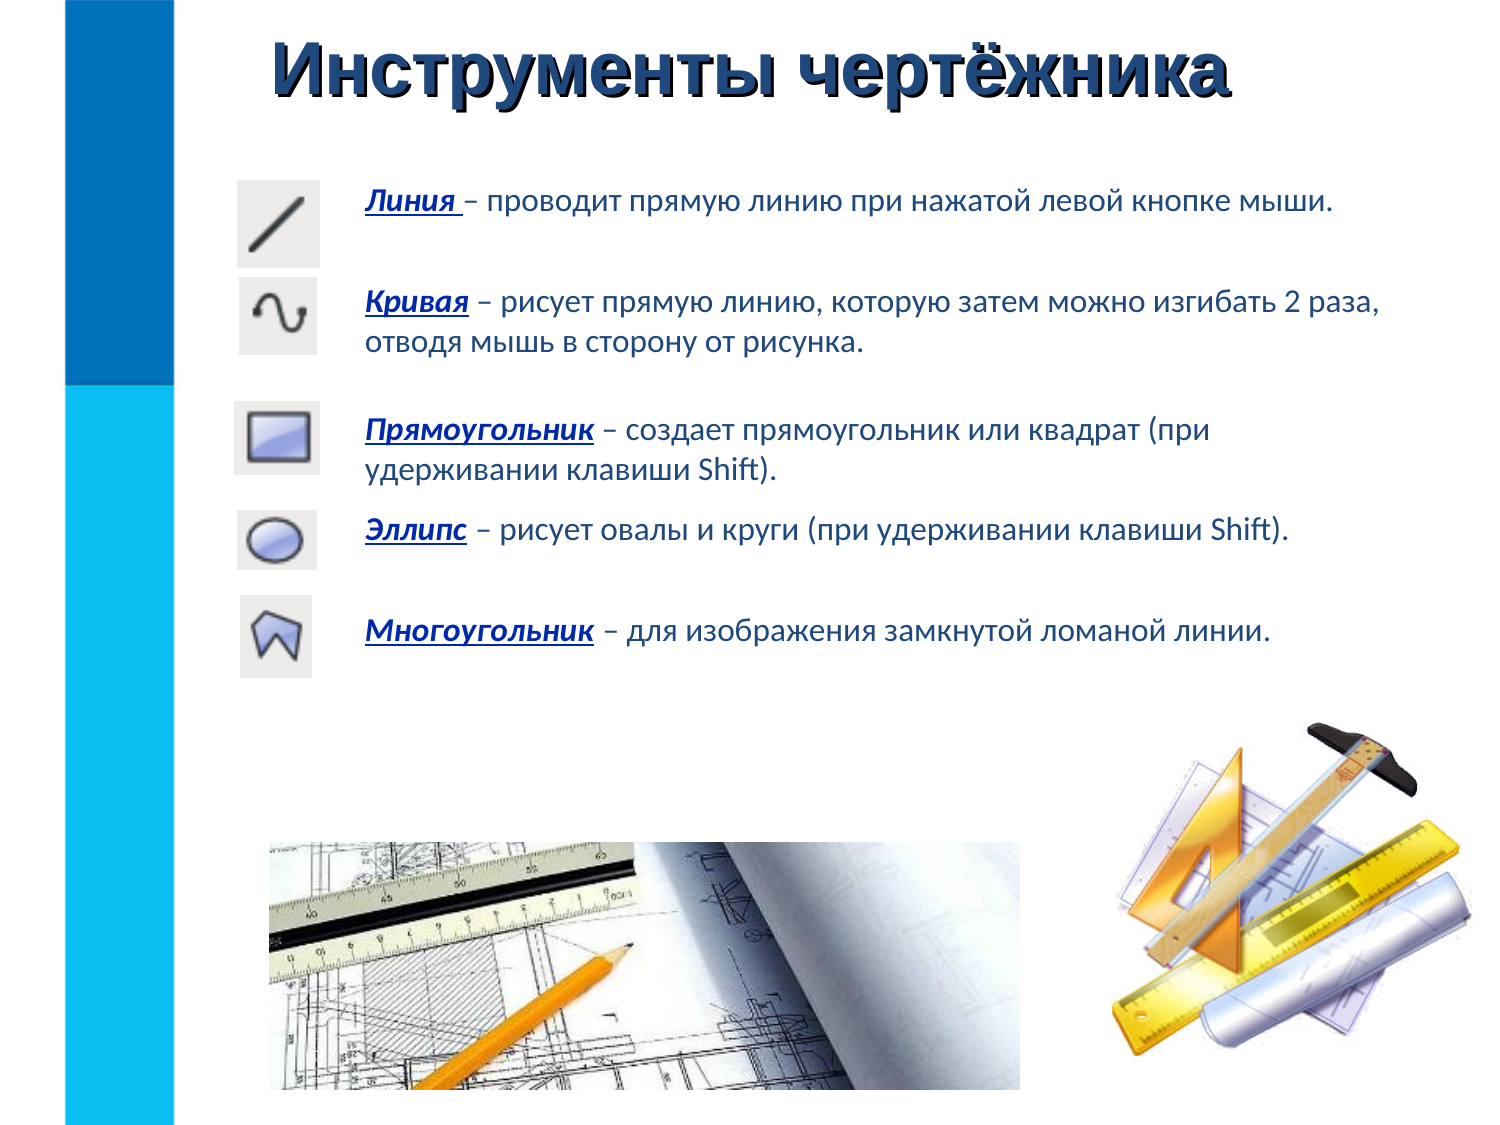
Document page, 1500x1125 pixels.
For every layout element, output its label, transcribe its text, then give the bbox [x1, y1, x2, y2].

text_box Линия – проводит прямую линию при нажатой левой кнопке мыши. [350, 170, 1413, 227]
title Инструменты чертёжника [75, 0, 1426, 158]
picture [0, 0, 1500, 1125]
text_box Прямоугольник – создает прямоугольник или квадрат (при удерживании клавиши Shift). [349, 399, 1424, 495]
text_box Многоугольник – для изображения замкнутой ломаной линии. [349, 600, 1390, 657]
text_box Кривая – рисует прямую линию, которую затем можно изгибать 2 раза, отводя мышь в сторону от рисунка. [350, 271, 1413, 367]
text_box Эллипс – рисует овалы и круги (при удерживании клавиши Shift). [350, 499, 1413, 555]
